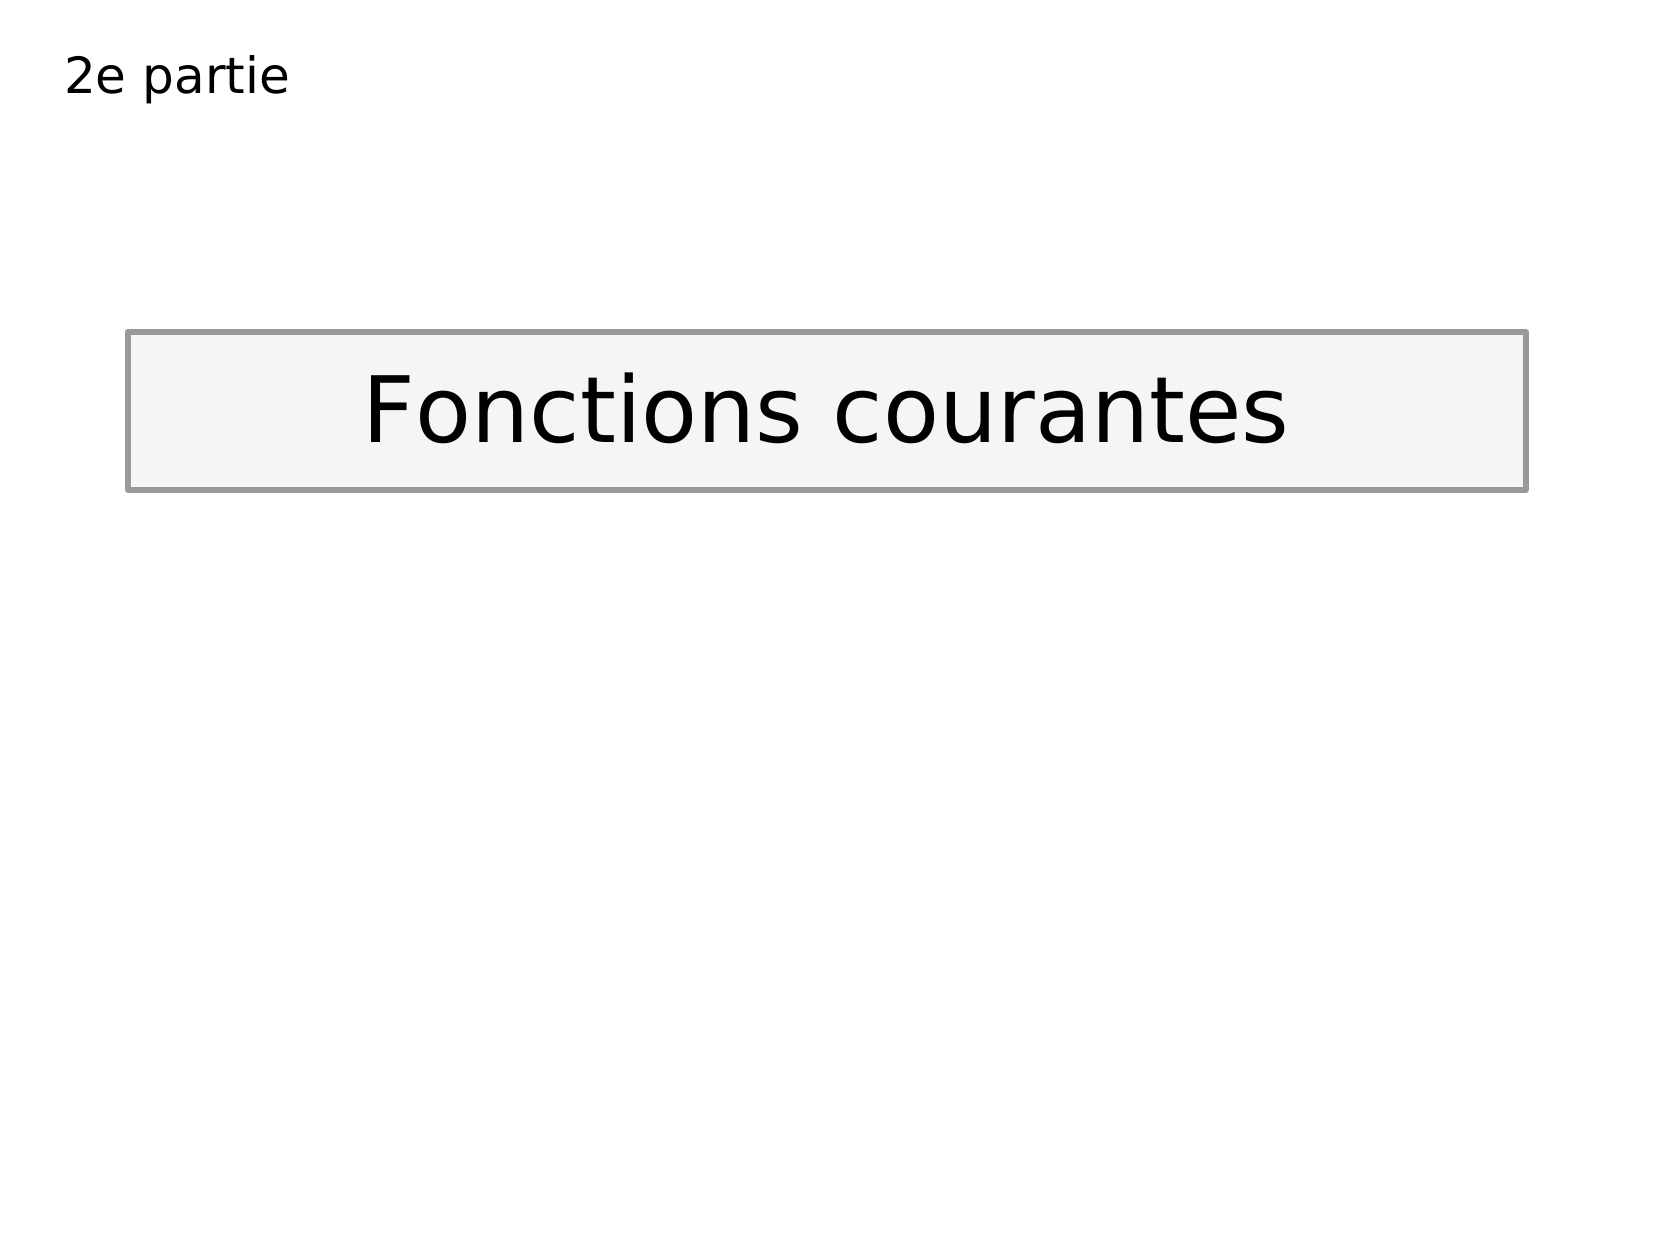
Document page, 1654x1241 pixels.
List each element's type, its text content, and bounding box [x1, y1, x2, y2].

title Fonctions courantes [136, 347, 1518, 473]
text_box 2e partie [43, 47, 349, 106]
text_box [127, 331, 1526, 490]
